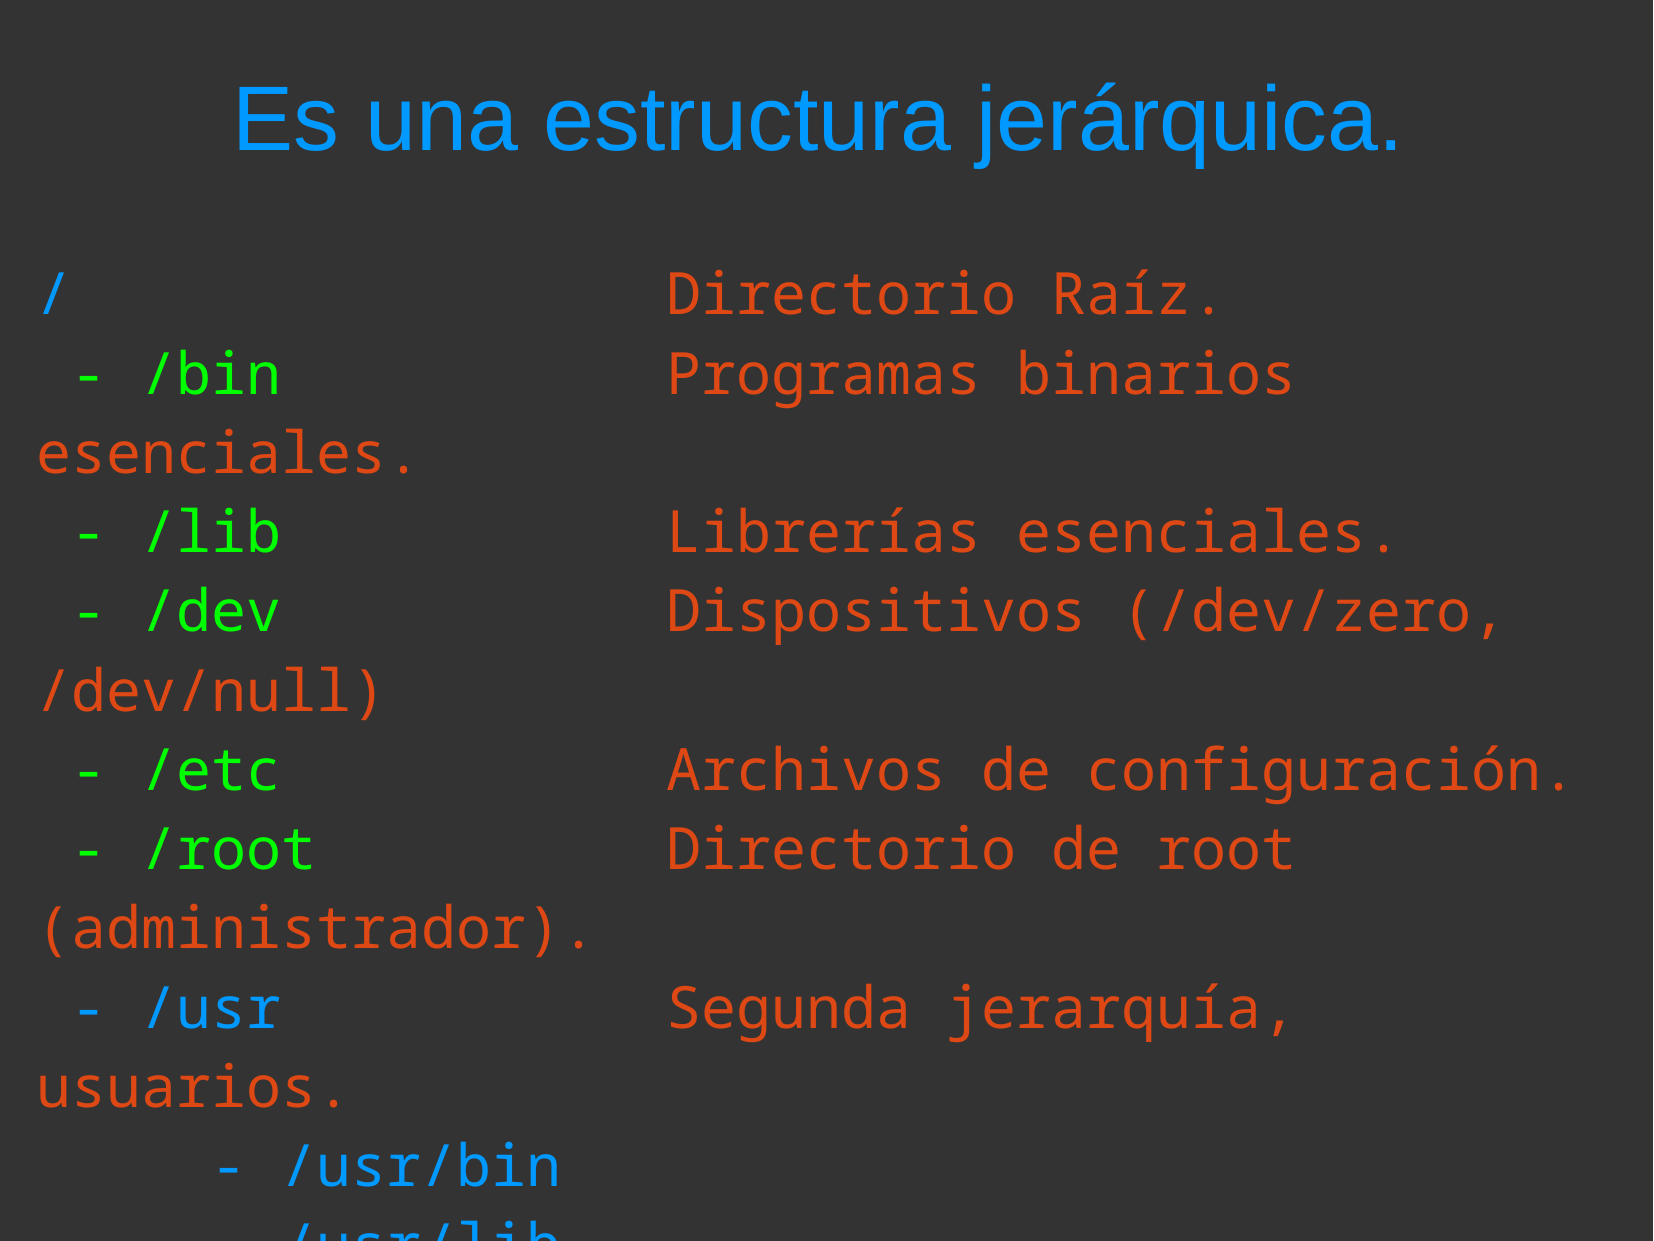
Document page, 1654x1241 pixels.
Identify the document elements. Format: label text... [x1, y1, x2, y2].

text_box / Directorio Raíz. - /bin Programas binarios esenciales. - /lib Librerías esenciales. - /dev Dispositivos (/dev/zero, /dev/null) - /etc Archivos de configuración. - /root Directorio de root (administrador). - /usr Segunda jerarquía, usuarios. - /usr/bin - /usr/lib - /usr/local - /home Directorio de usuarios. - /home/fernando ... y existen más directorios. [21, 245, 1635, 1204]
title Es una estructura jerárquica. [82, 49, 1556, 189]
